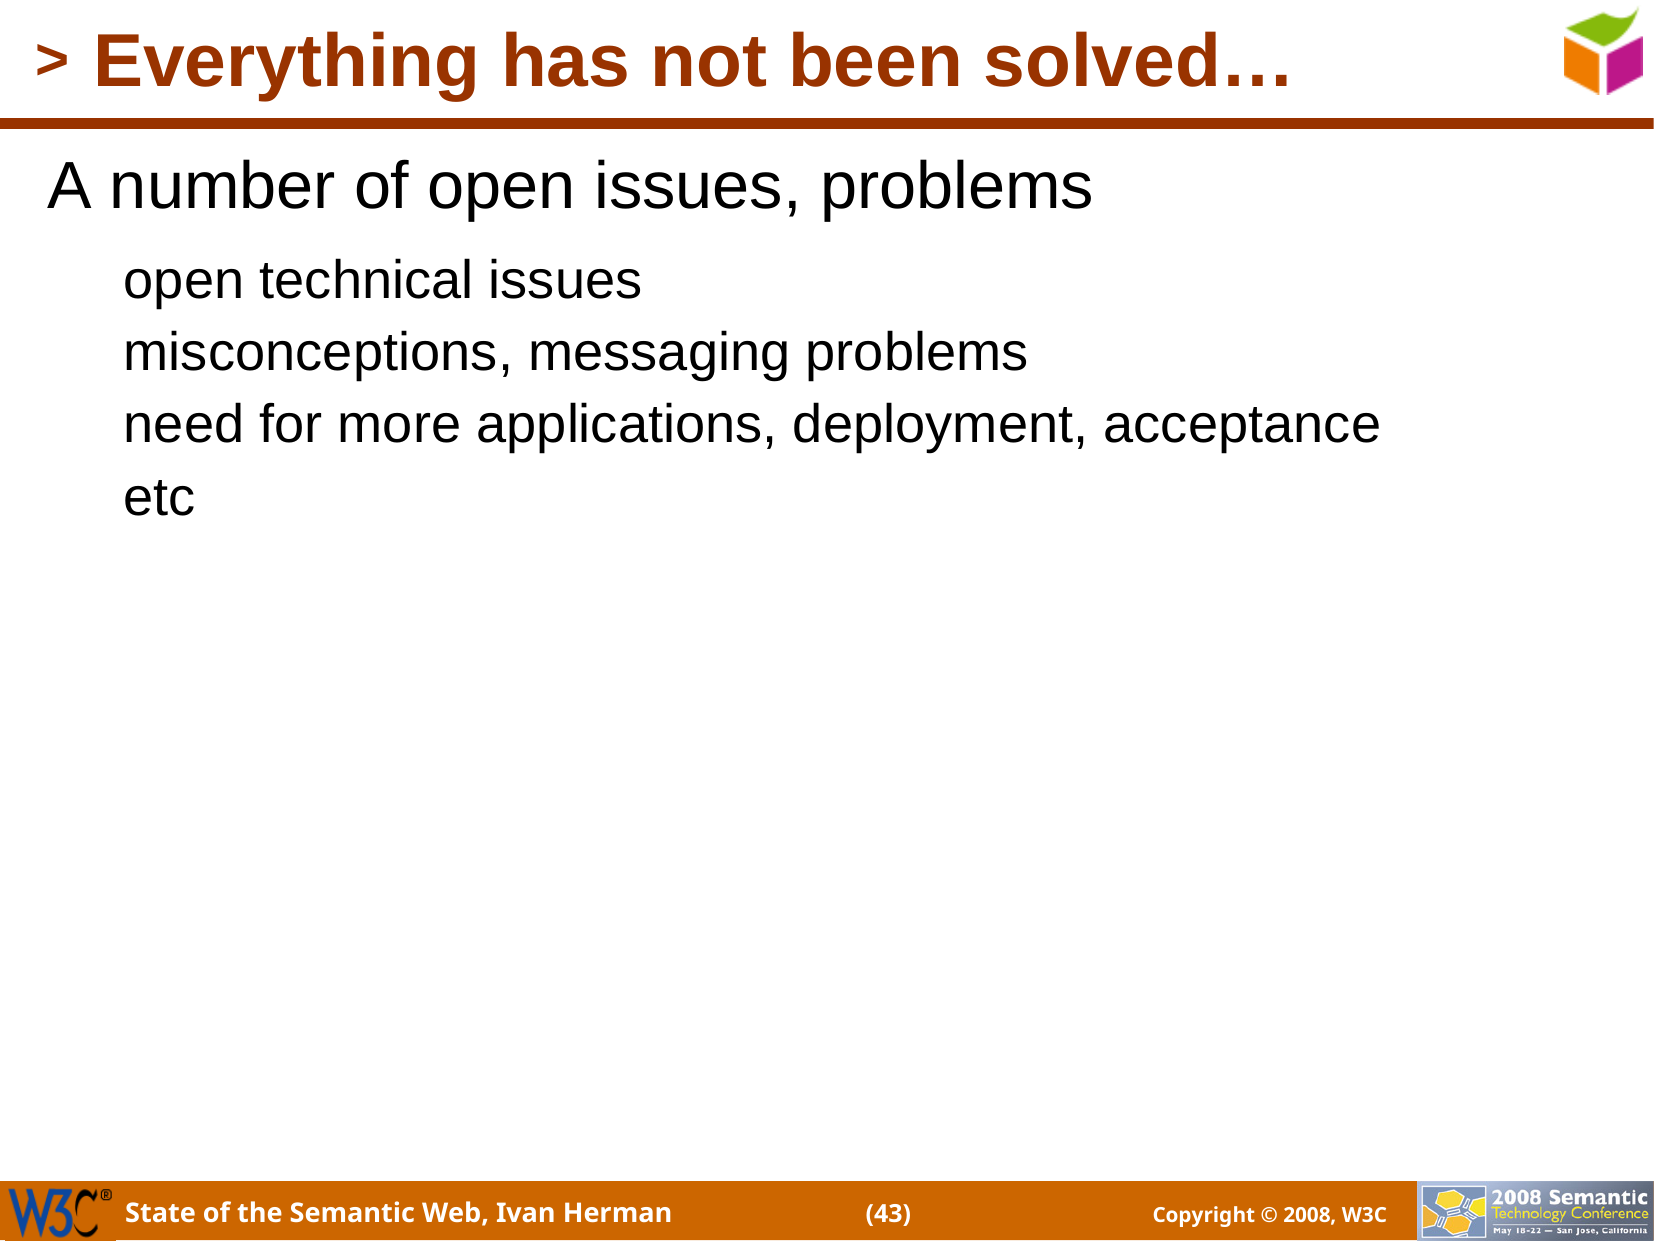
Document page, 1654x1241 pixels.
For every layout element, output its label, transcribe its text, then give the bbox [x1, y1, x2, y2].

title Everything has not been solved… [93, 7, 1654, 111]
picture [1417, 1181, 1654, 1241]
list A number of open issues, problems open technical issues misconceptions, messaging problems need for more applications, deployment, acceptance etc [29, 147, 1624, 1134]
picture [5, 1186, 116, 1241]
